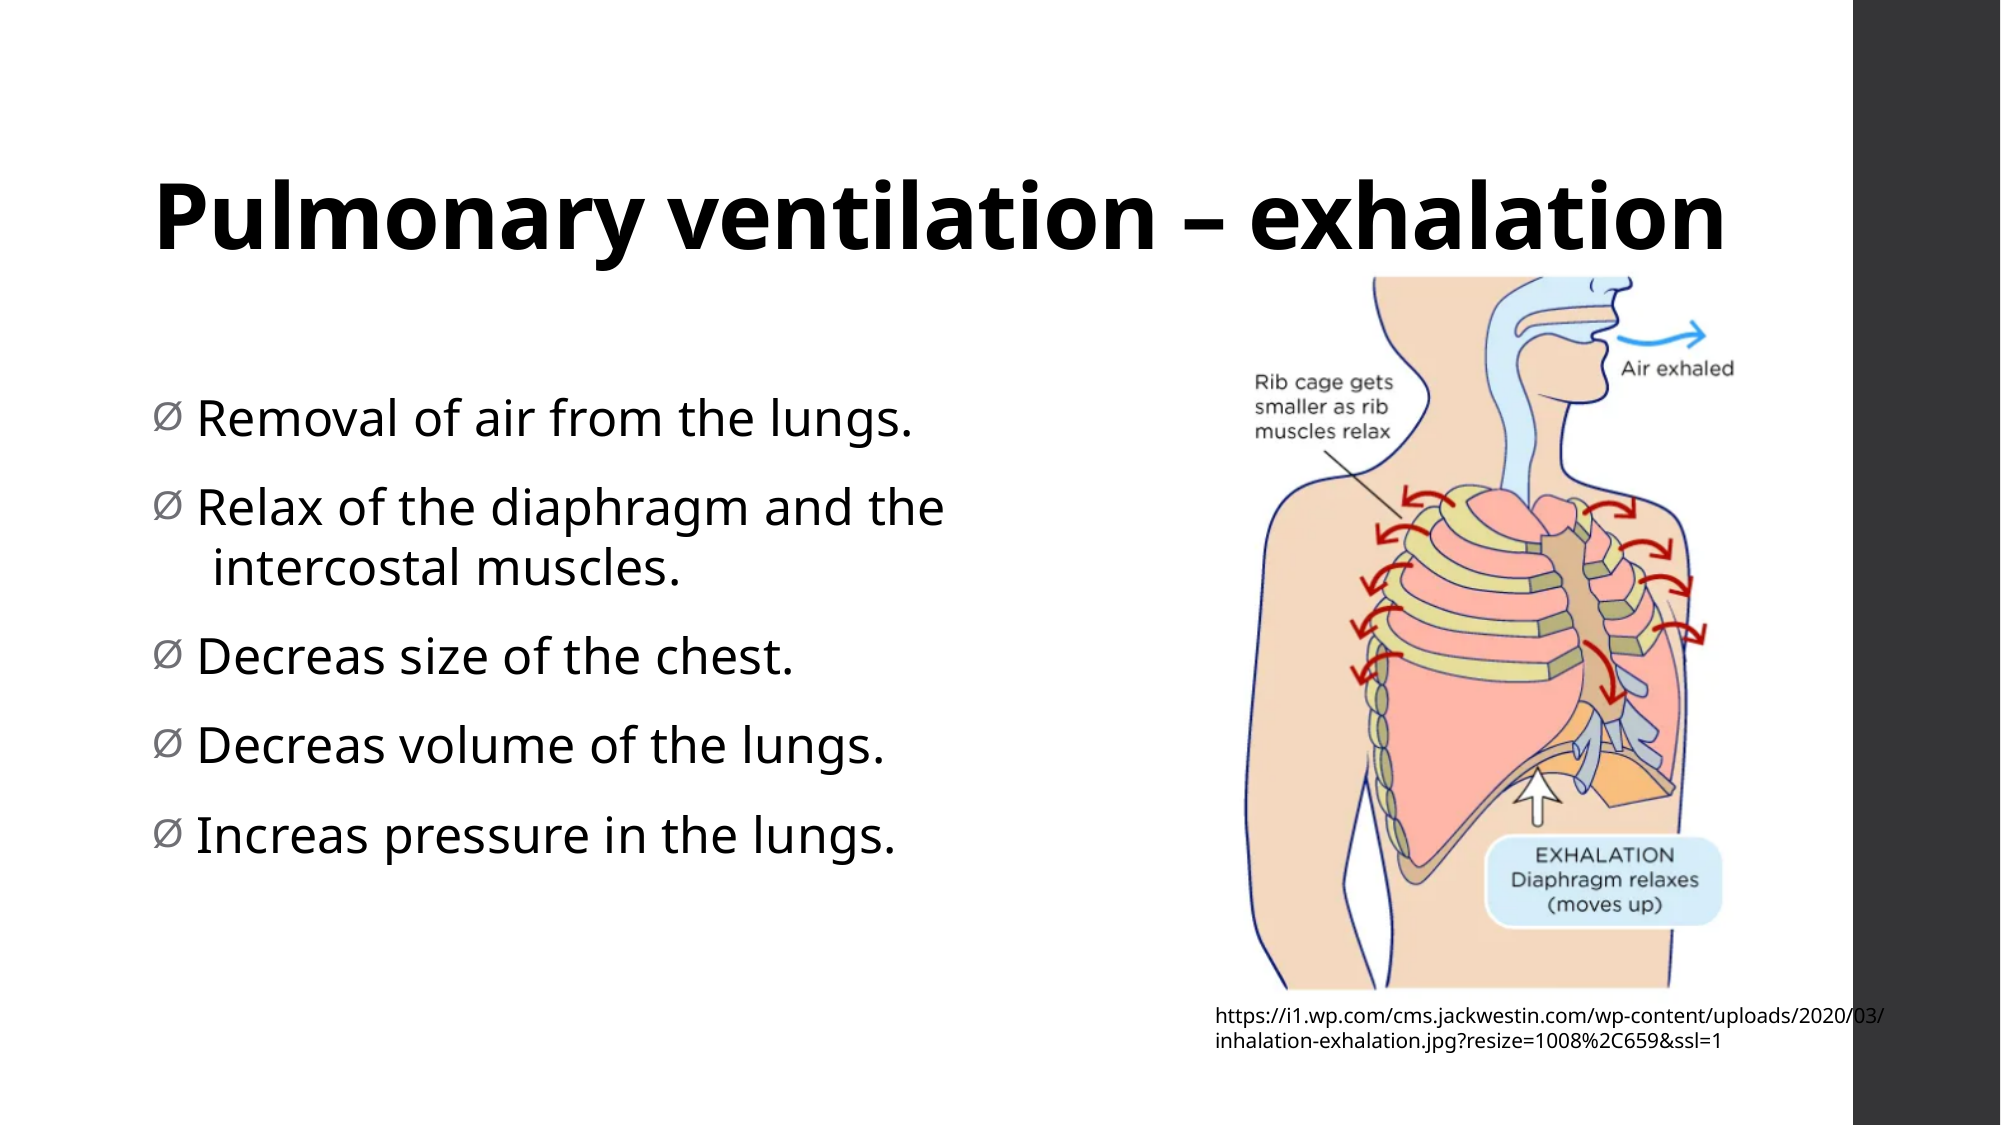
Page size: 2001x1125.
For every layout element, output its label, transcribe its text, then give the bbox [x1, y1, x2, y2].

text_box https://i1.wp.com/cms.jackwestin.com/wp-content/uploads/2020/03/inhalation-exhalation.jpg?resize=1008%2C659&ssl=1 [1200, 995, 1952, 1062]
title Pulmonary ventilation – exhalation [137, 60, 1797, 278]
picture [1185, 262, 1778, 1011]
list Removal of air from the lungs. Relax of the diaphragm and the intercostal muscles. Decreas size of the chest. Decreas volume of the lungs. Increas pressure in the lungs. [137, 379, 1142, 1051]
